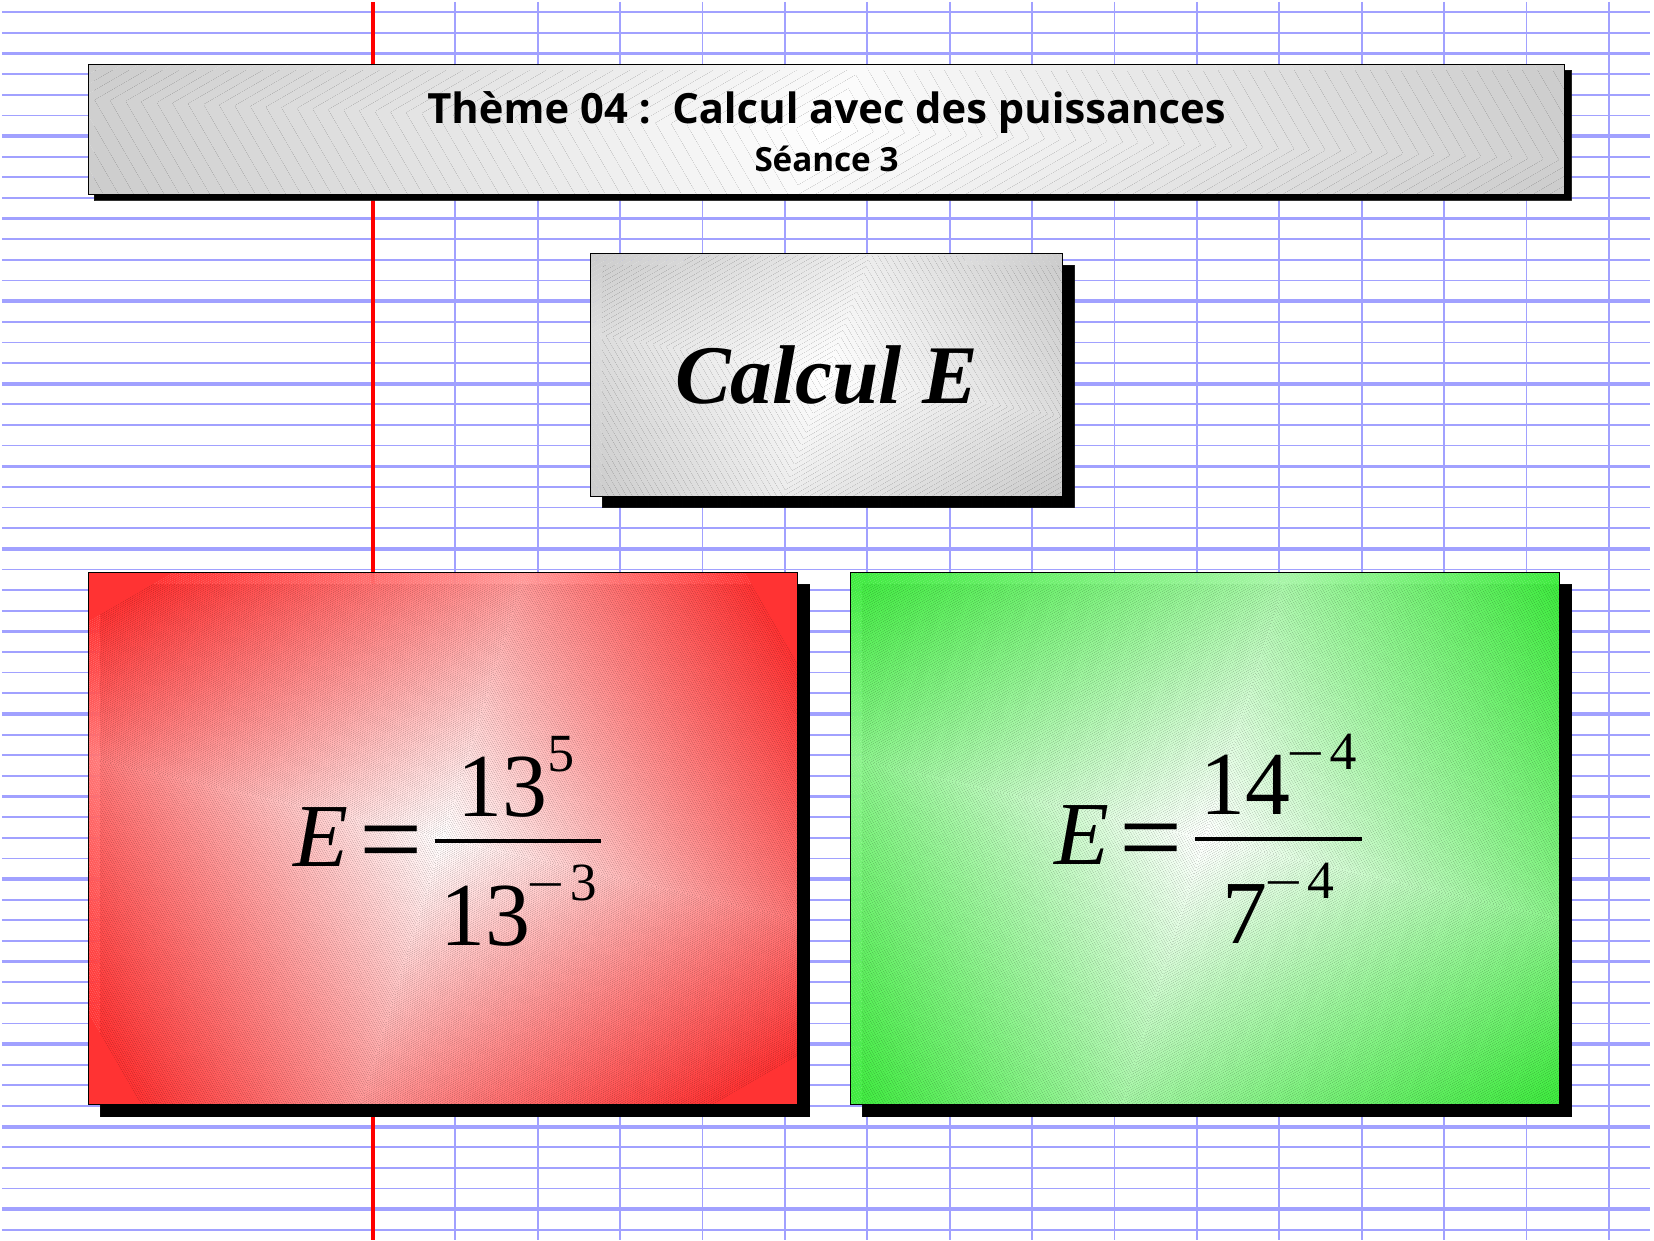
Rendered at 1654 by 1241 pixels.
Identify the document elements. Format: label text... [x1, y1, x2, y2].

chart [265, 720, 626, 965]
text_box [88, 572, 798, 1105]
picture [0, 0, 1654, 1241]
chart [1026, 718, 1386, 963]
text_box Calcul E [590, 253, 1063, 497]
text_box [850, 572, 1560, 1105]
text_box Thème 04 : Calcul avec des puissances Séance 3 [88, 64, 1565, 195]
